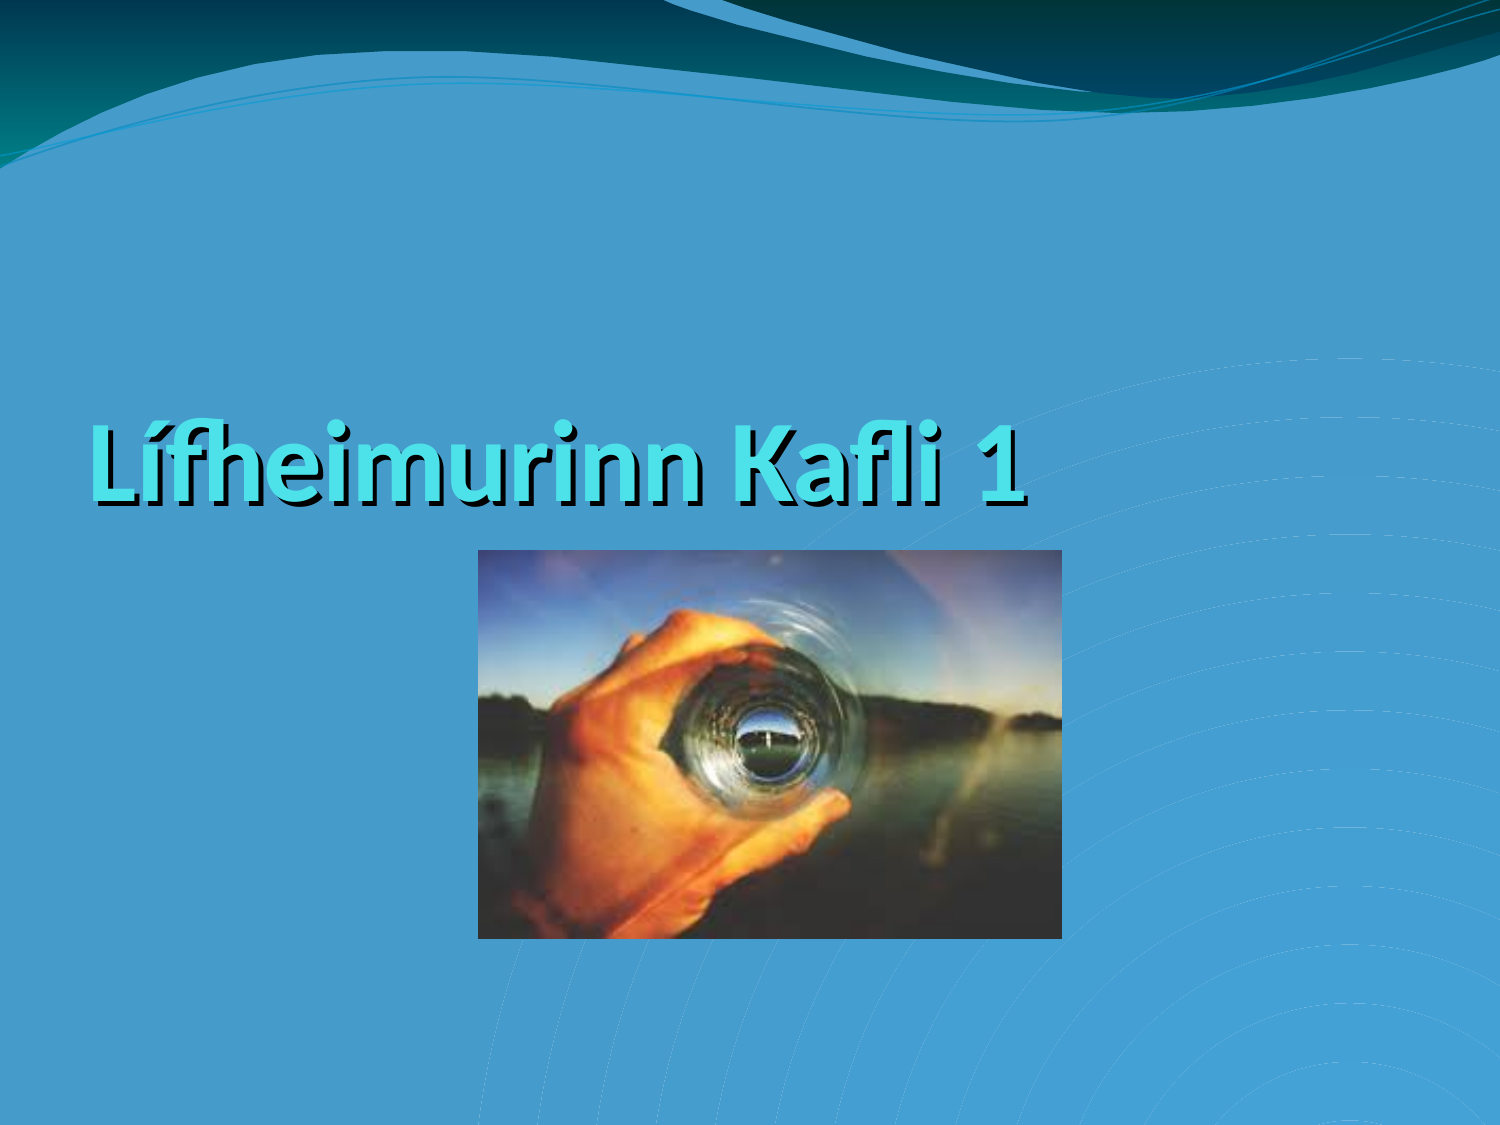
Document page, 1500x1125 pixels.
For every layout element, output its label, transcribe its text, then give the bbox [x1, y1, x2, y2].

title Lífheimurinn Kafli 1 [87, 224, 1376, 526]
picture [65, 138, 80, 143]
picture [478, 550, 1062, 939]
picture [113, 125, 133, 131]
picture [635, 90, 669, 94]
